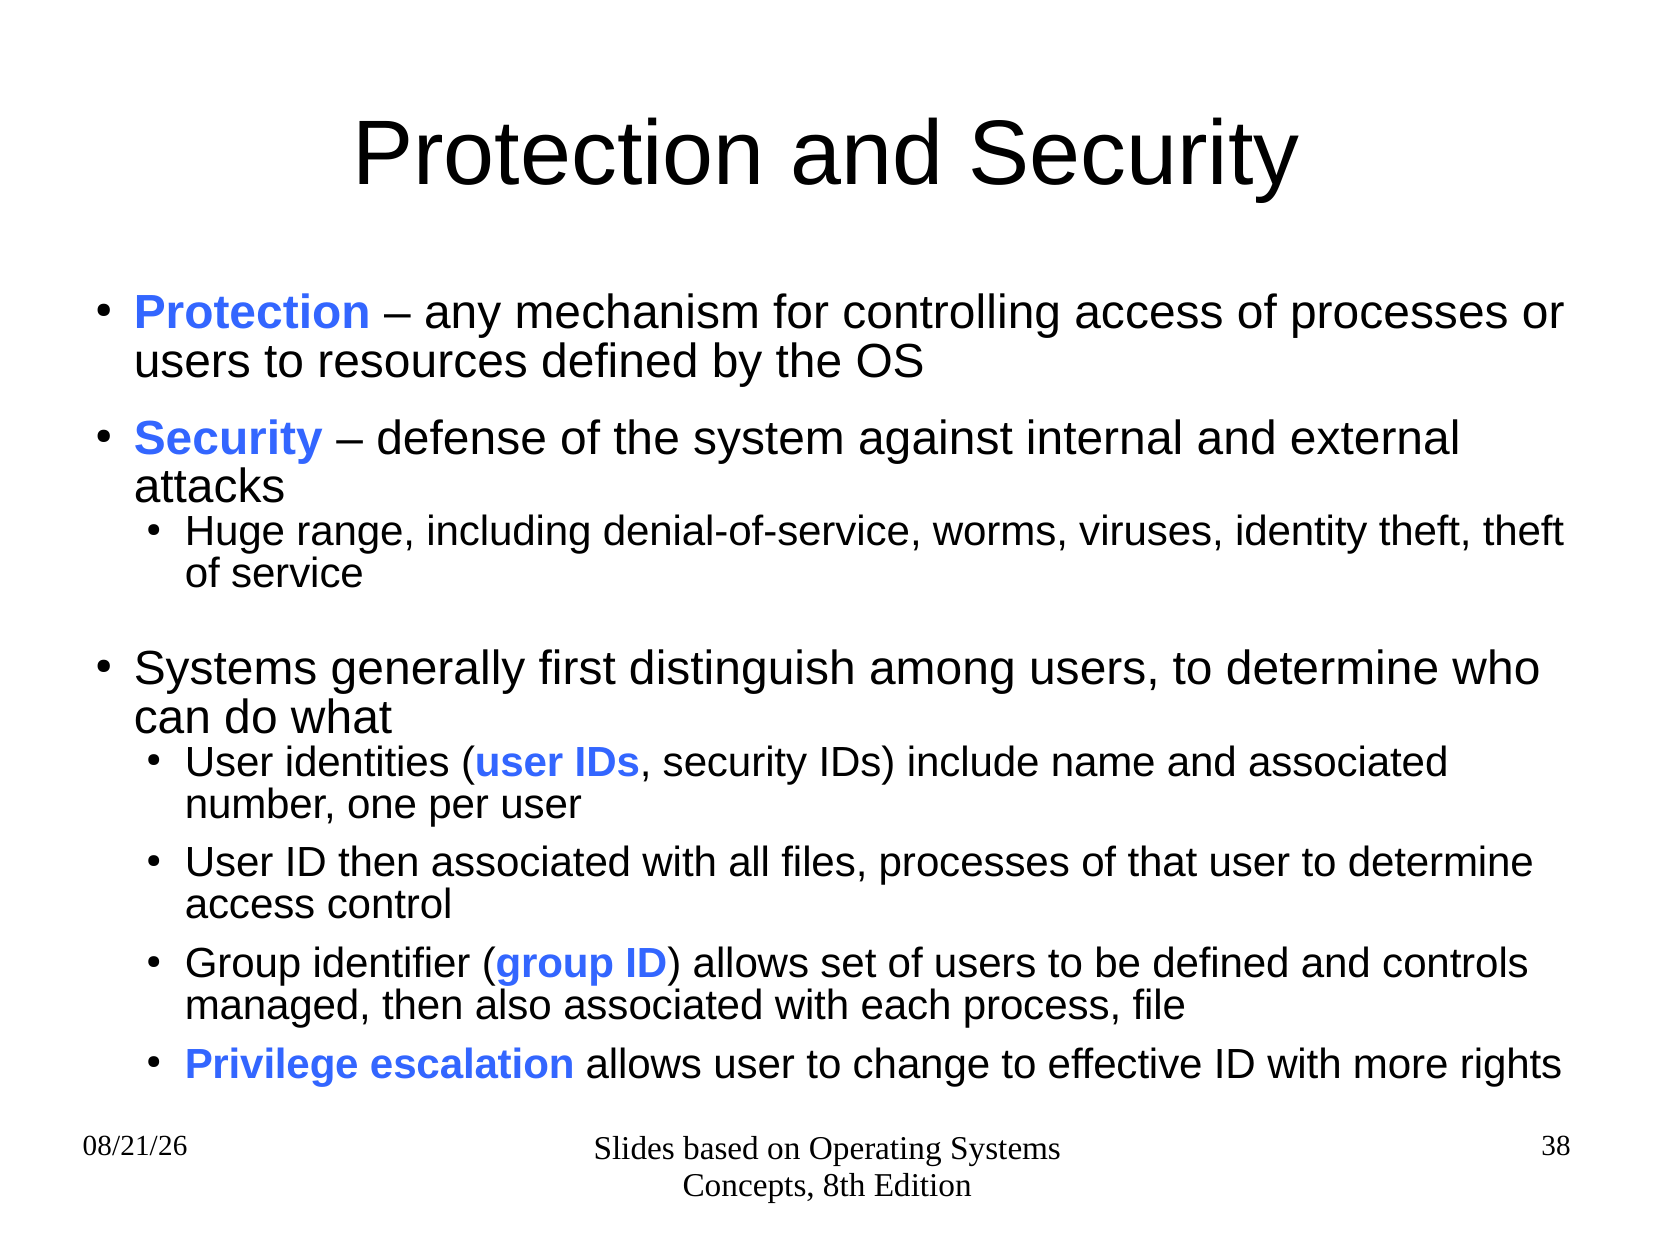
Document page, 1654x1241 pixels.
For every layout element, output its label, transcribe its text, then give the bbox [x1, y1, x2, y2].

title Protection and Security [82, 49, 1571, 257]
list Protection – any mechanism for controlling access of processes or users to resources defined by the OS Security – defense of the system against internal and external attacks Huge range, including denial-of-service, worms, viruses, identity theft, theft of service Systems generally first distinguish among users, to determine who can do what User identities (user IDs, security IDs) include name and associated number, one per user User ID then associated with all files, processes of that user to determine access control Group identifier (group ID) allows set of users to be defined and controls managed, then also associated with each process, file Privilege escalation allows user to change to effective ID with more rights [82, 290, 1571, 1109]
